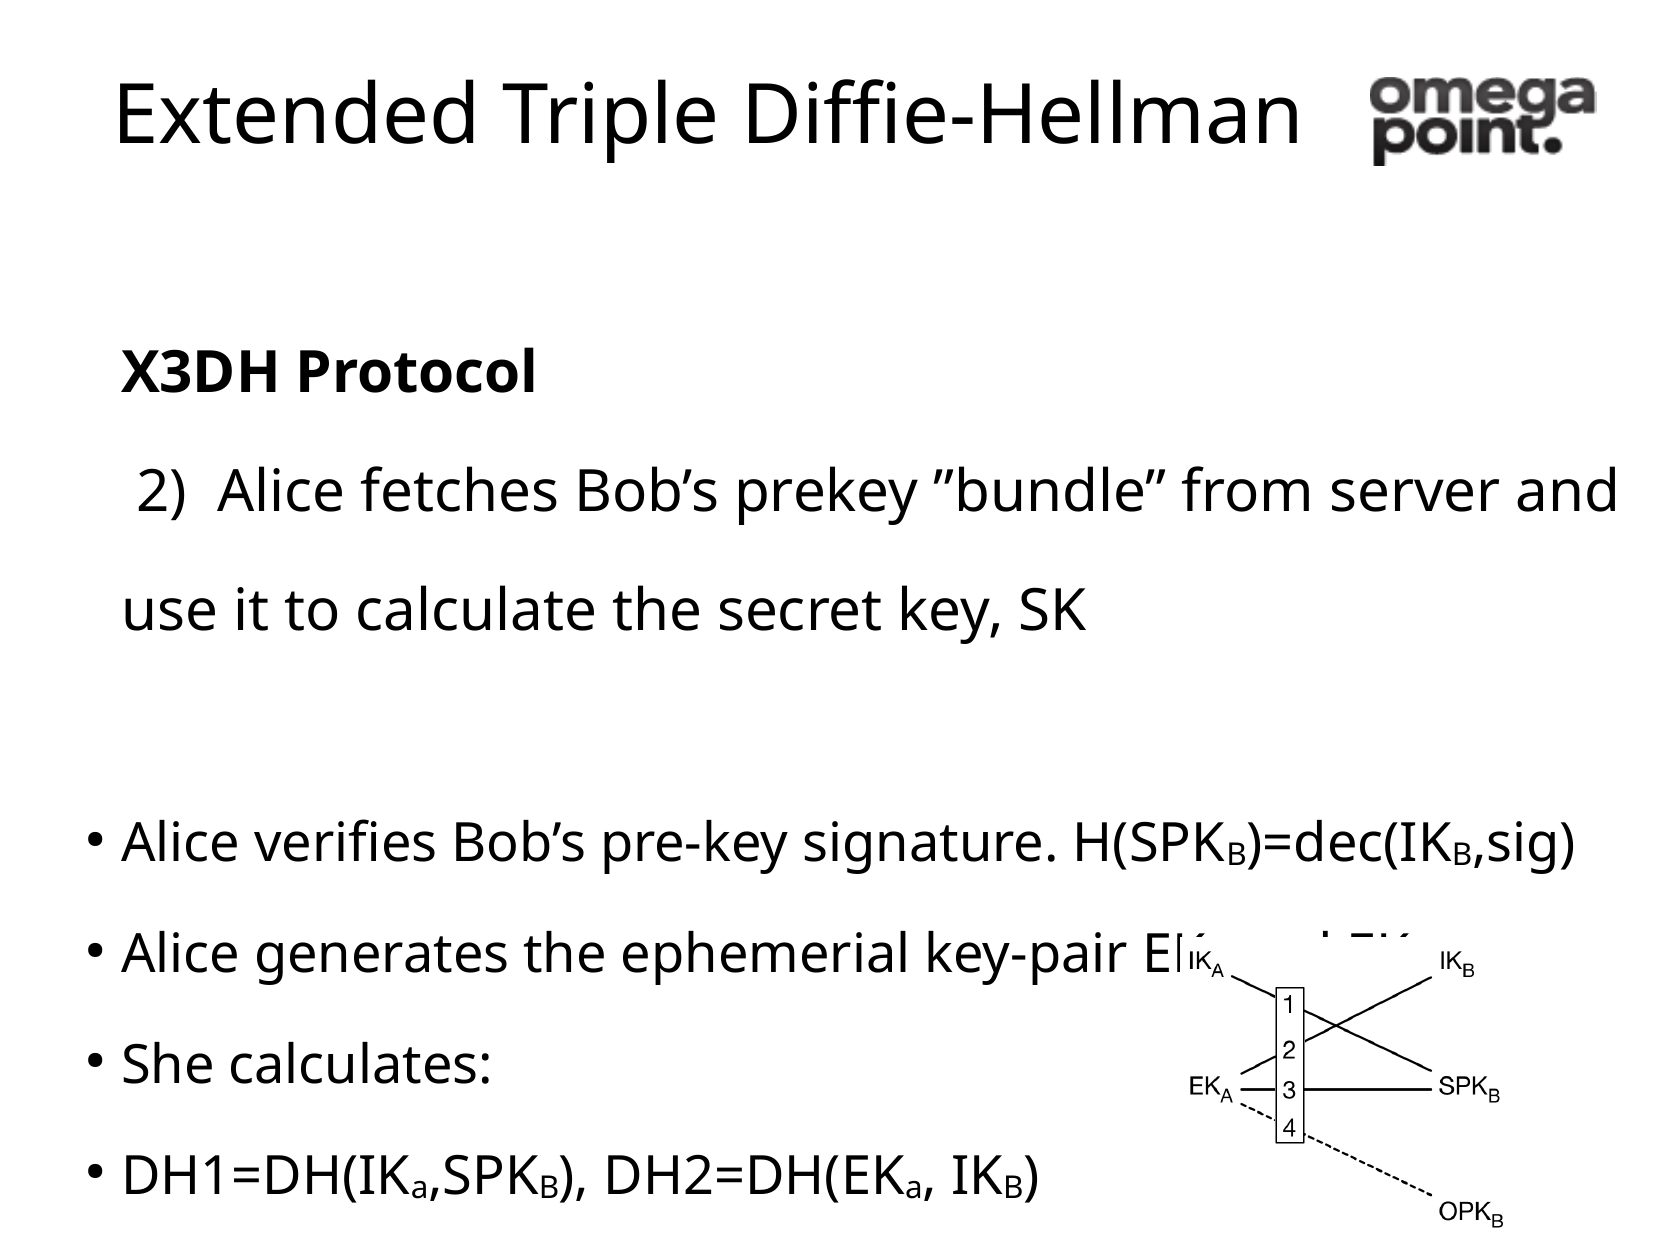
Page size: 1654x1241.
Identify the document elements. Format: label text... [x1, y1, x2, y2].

text_box Extended Triple Diffie-Hellman [0, 0, 1453, 269]
picture [1180, 937, 1512, 1241]
picture [1370, 77, 1597, 166]
text_box X3DH Protocol 2) Alice fetches Bob’s prekey ”bundle” from server and use it to calculate the secret key, SK Alice verifies Bob’s pre-key signature. H(SPKB)=dec(IKB,sig) Alice generates the ephemerial key-pair EKA and EKa She calculates: DH1=DH(IKa,SPKB), DH2=DH(EKa, IKB) DH3=DH(EKa,SPKB), DH4=DH(EKa,OPKB) SK=HKDF(DH1 || DH2 || DH3 || DH4) [70, 283, 1654, 1237]
